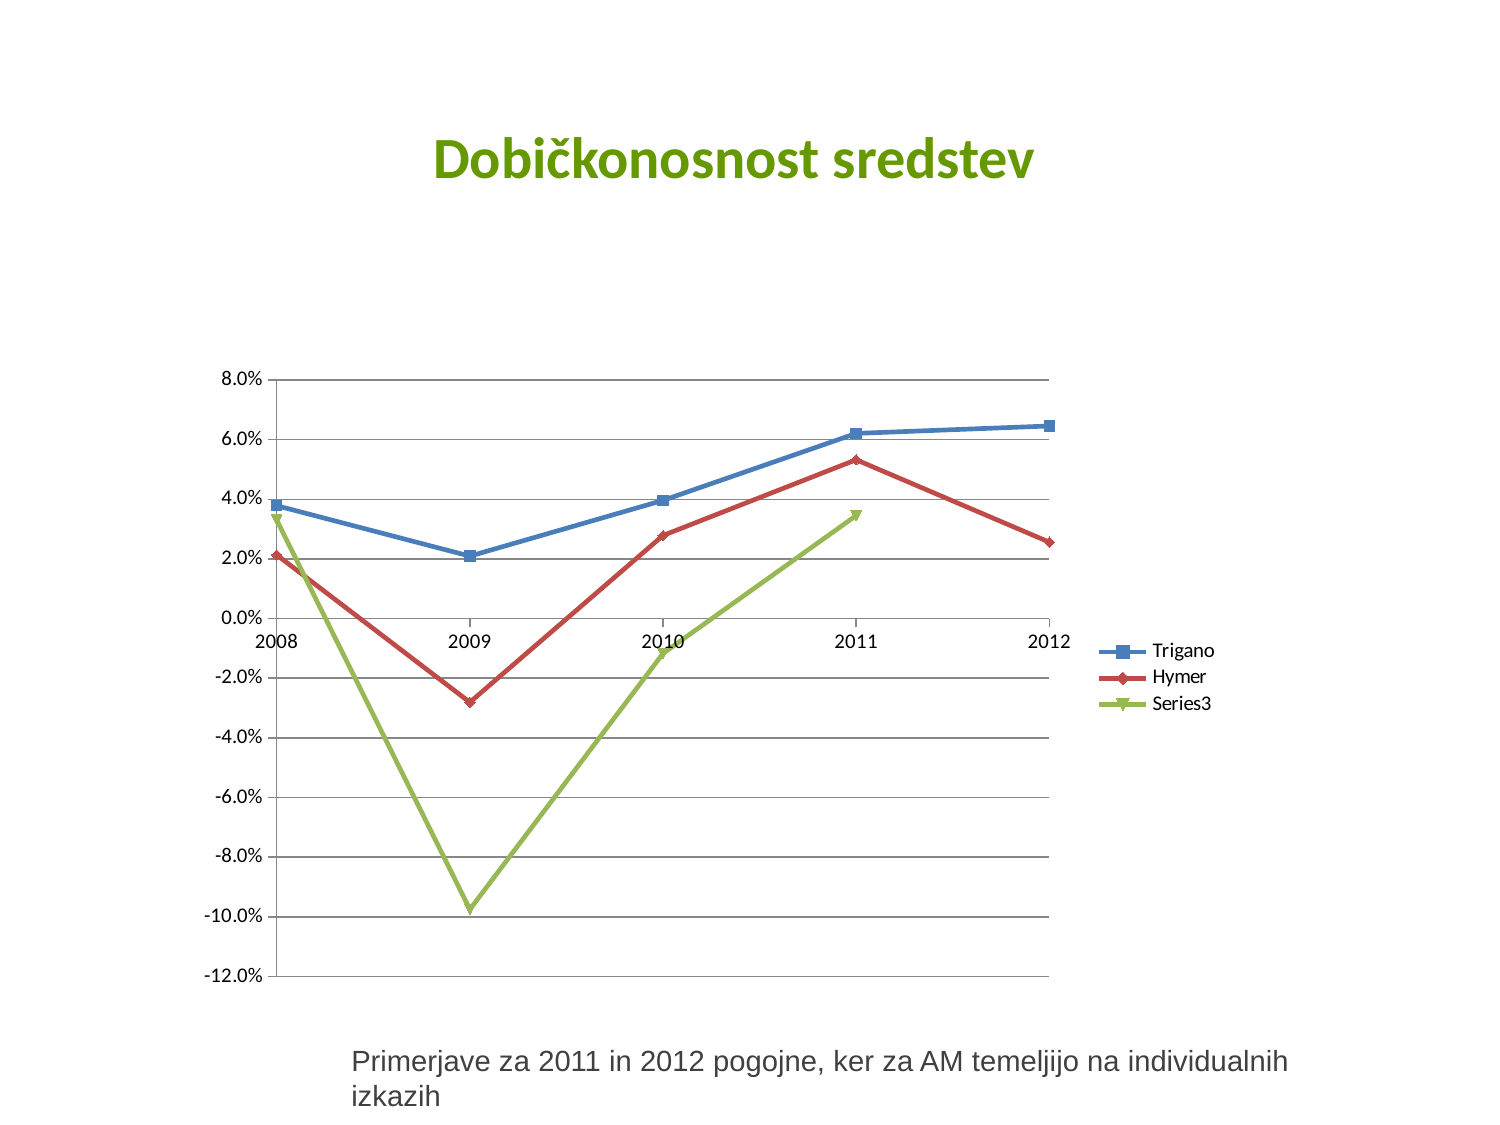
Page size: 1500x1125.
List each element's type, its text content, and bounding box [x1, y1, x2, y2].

chart [183, 357, 1235, 1000]
text_box Primerjave za 2011 in 2012 pogojne, ker za AM temeljijo na individualnih izkazih [336, 1034, 1400, 1120]
title Dobičkonosnost sredstev [147, 66, 1321, 244]
